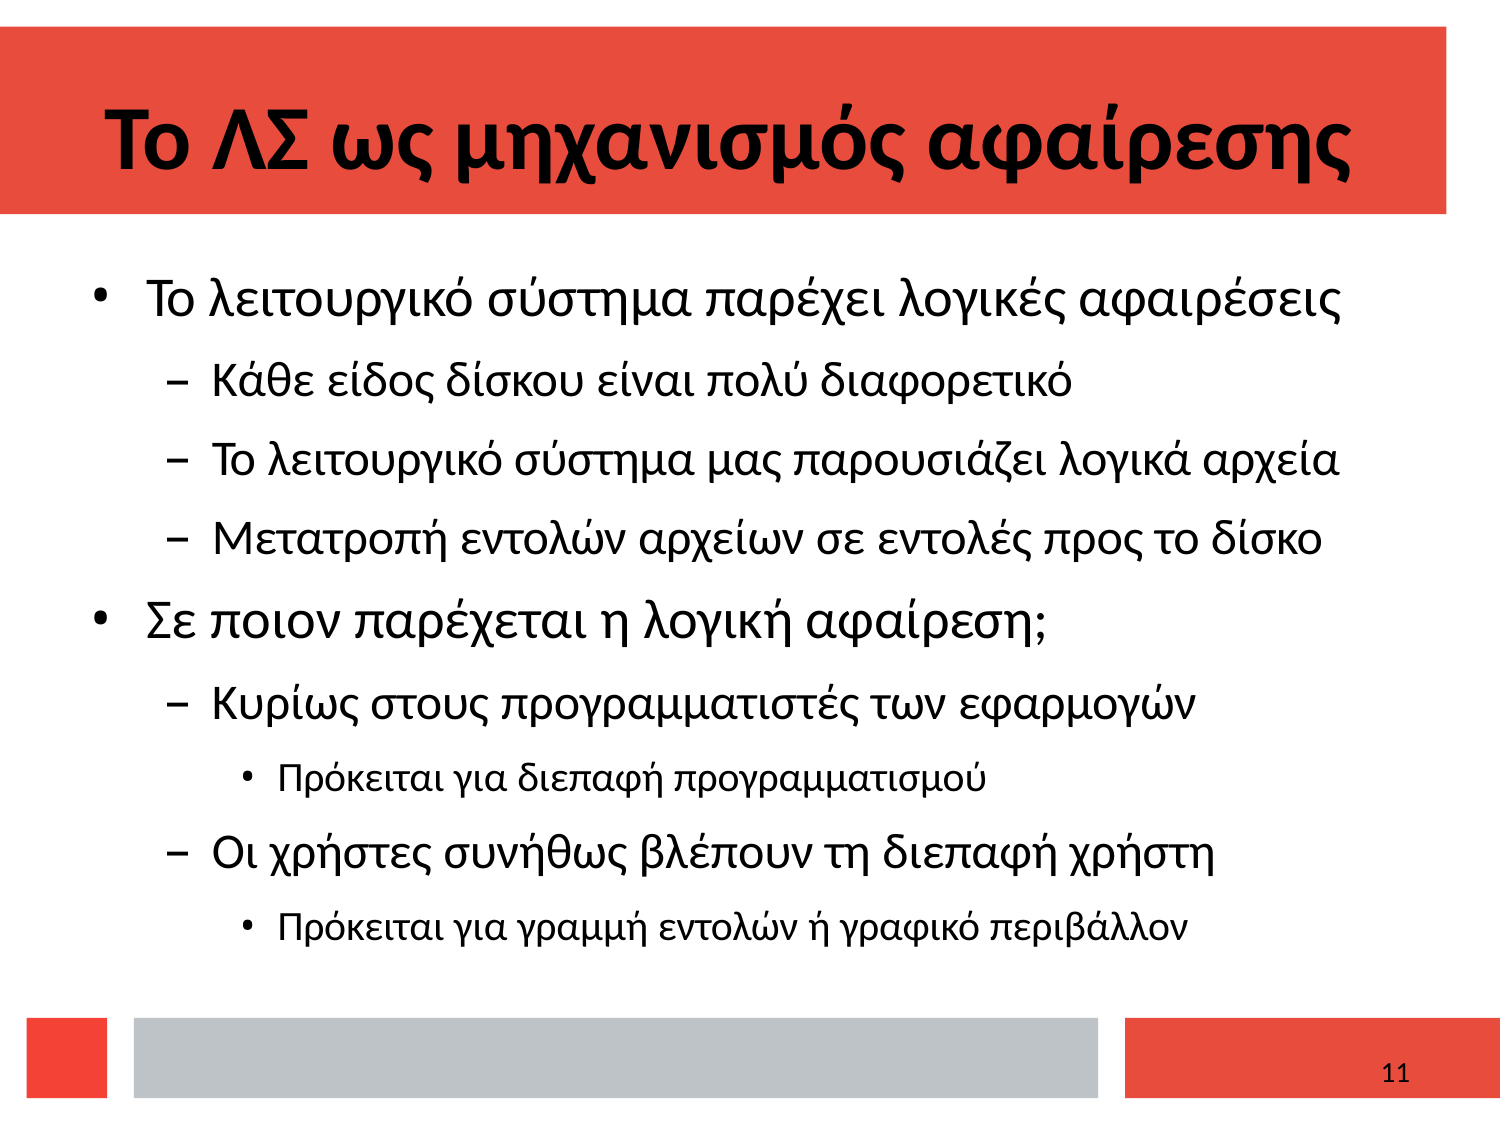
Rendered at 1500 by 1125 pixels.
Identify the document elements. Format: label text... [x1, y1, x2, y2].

text_box Το λειτουργικό σύστημα παρέχει λογικές αφαιρέσεις Κάθε είδος δίσκου είναι πολύ διαφορετικό Το λειτουργικό σύστημα μας παρουσιάζει λογικά αρχεία Μετατροπή εντολών αρχείων σε εντολές προς το δίσκο Σε ποιον παρέχεται η λογική αφαίρεση; Κυρίως στους προγραμματιστές των εφαρμογών Πρόκειται για διεπαφή προγραμματισμού Οι χρήστες συνήθως βλέπουν τη διεπαφή χρήστη Πρόκειται για γραμμή εντολών ή γραφικό περιβάλλον [87, 235, 1357, 950]
title Το ΛΣ ως μηχανισμός αφαίρεσης [102, 75, 1398, 266]
slide_number <αριθμός> [1374, 1058, 1417, 1125]
